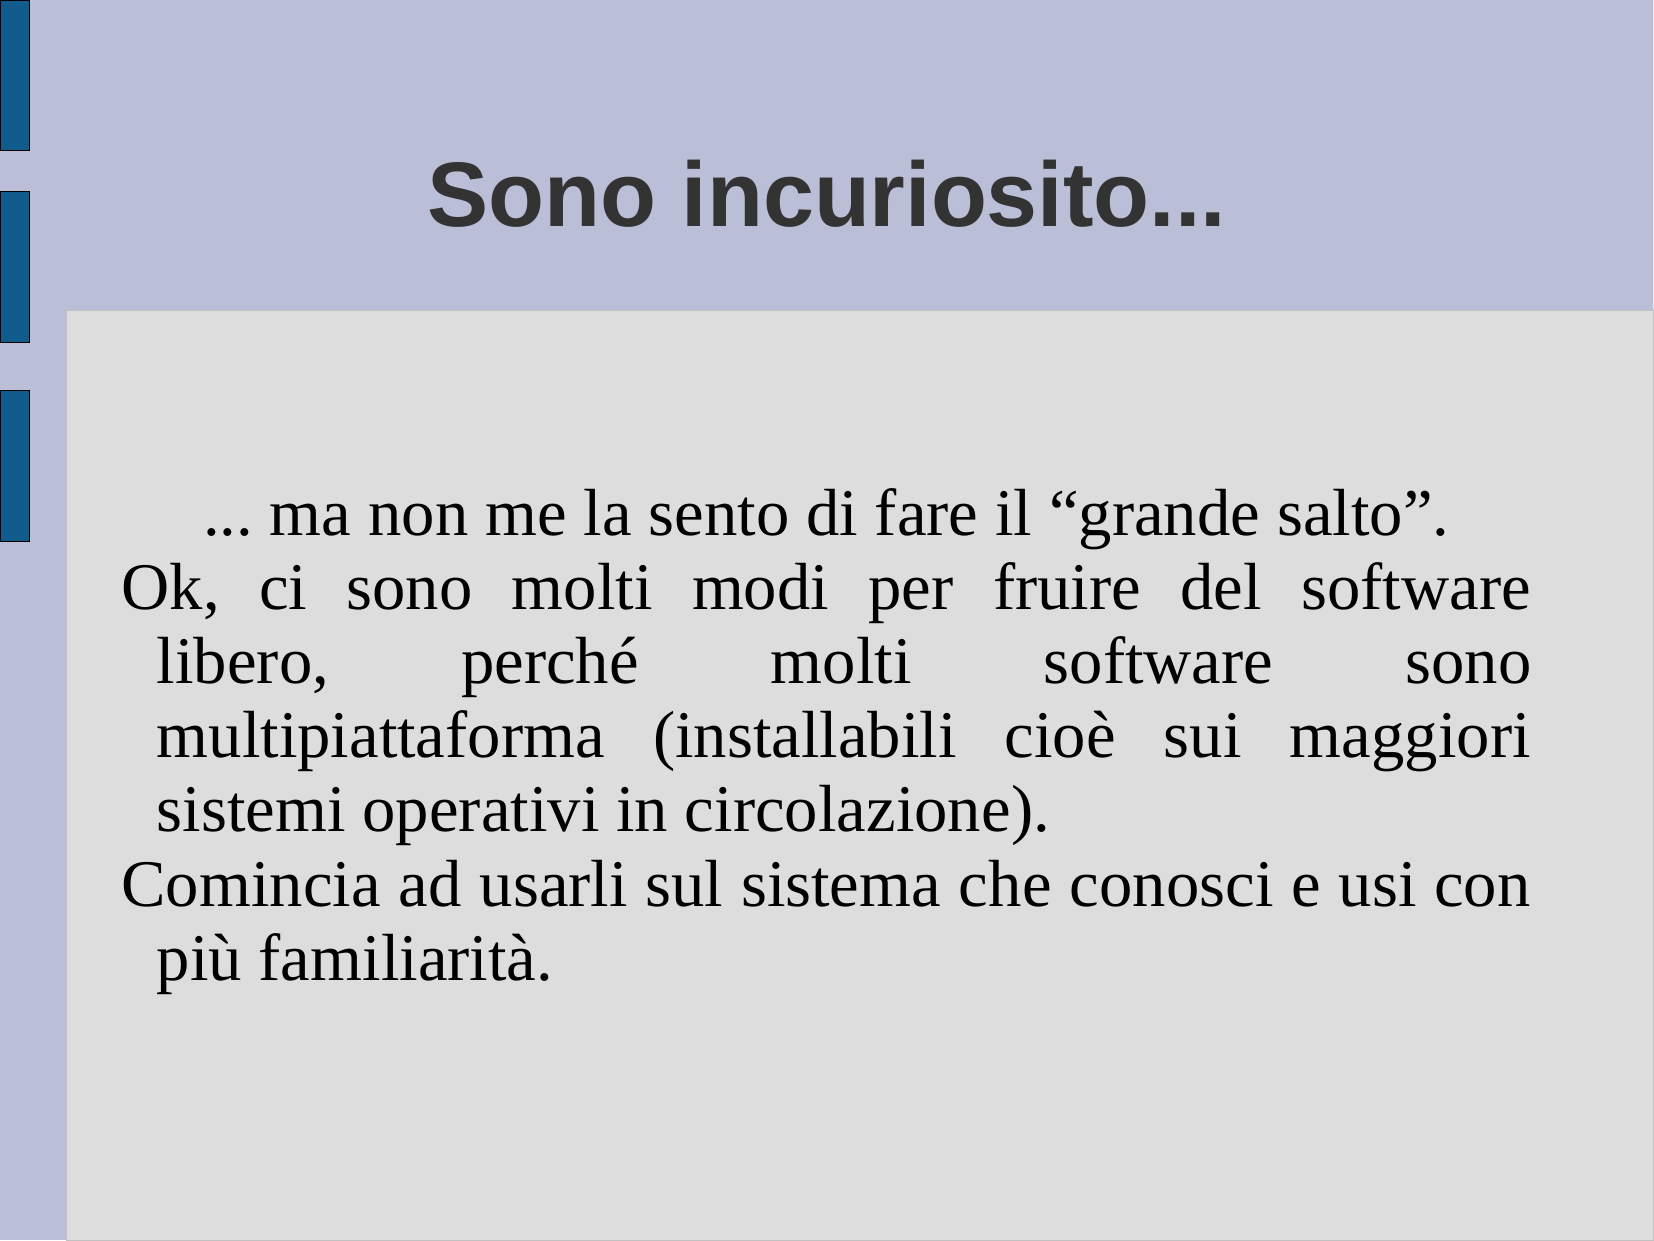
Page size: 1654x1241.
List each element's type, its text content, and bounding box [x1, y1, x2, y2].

title Sono incuriosito... [121, 98, 1534, 291]
subtitle ... ma non me la sento di fare il “grande salto”. Ok, ci sono molti modi per fruire del software libero, perché molti software sono multipiattaforma (installabili cioè sui maggiori sistemi operativi in circolazione). Comincia ad usarli sul sistema che conosci e usi con più familiarità. [121, 352, 1534, 1119]
